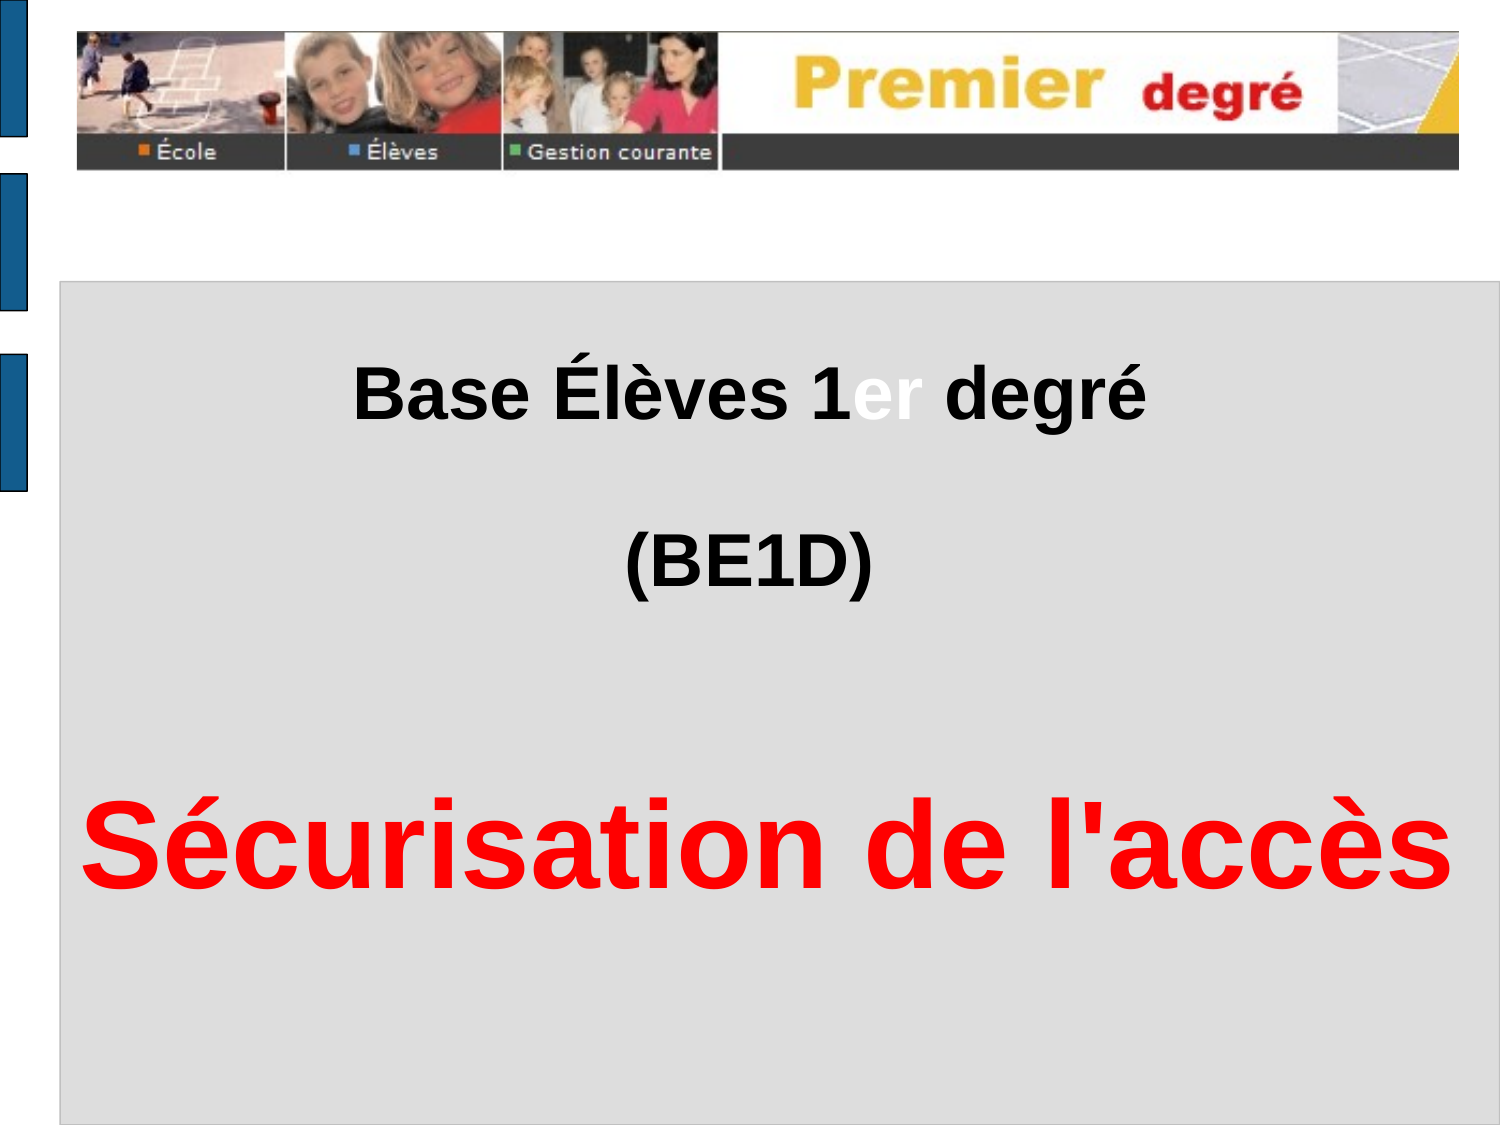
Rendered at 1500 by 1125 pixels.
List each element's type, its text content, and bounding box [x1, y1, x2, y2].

picture [76, 31, 1459, 196]
text_box Base Élèves 1er degré (BE1D) [112, 330, 1388, 621]
text_box Sécurisation de l'accès [59, 755, 1477, 921]
